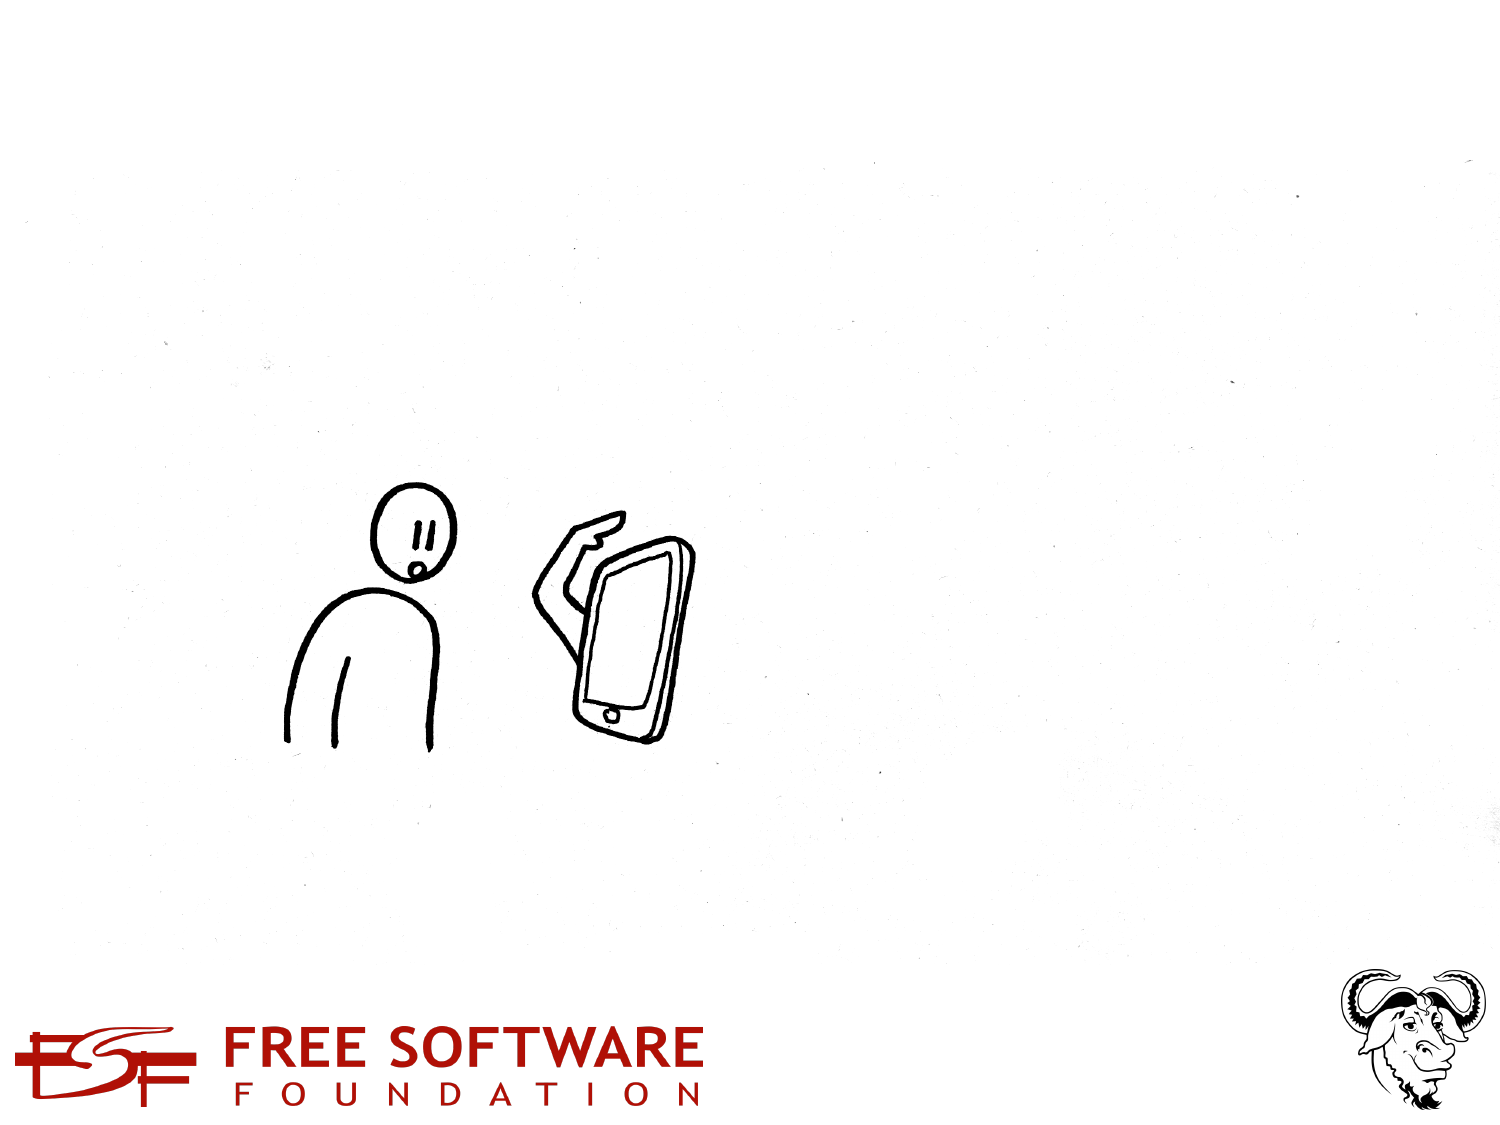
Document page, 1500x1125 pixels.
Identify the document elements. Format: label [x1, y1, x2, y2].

picture [15, 1026, 703, 1107]
picture [1341, 969, 1486, 1110]
picture [0, 160, 1500, 965]
